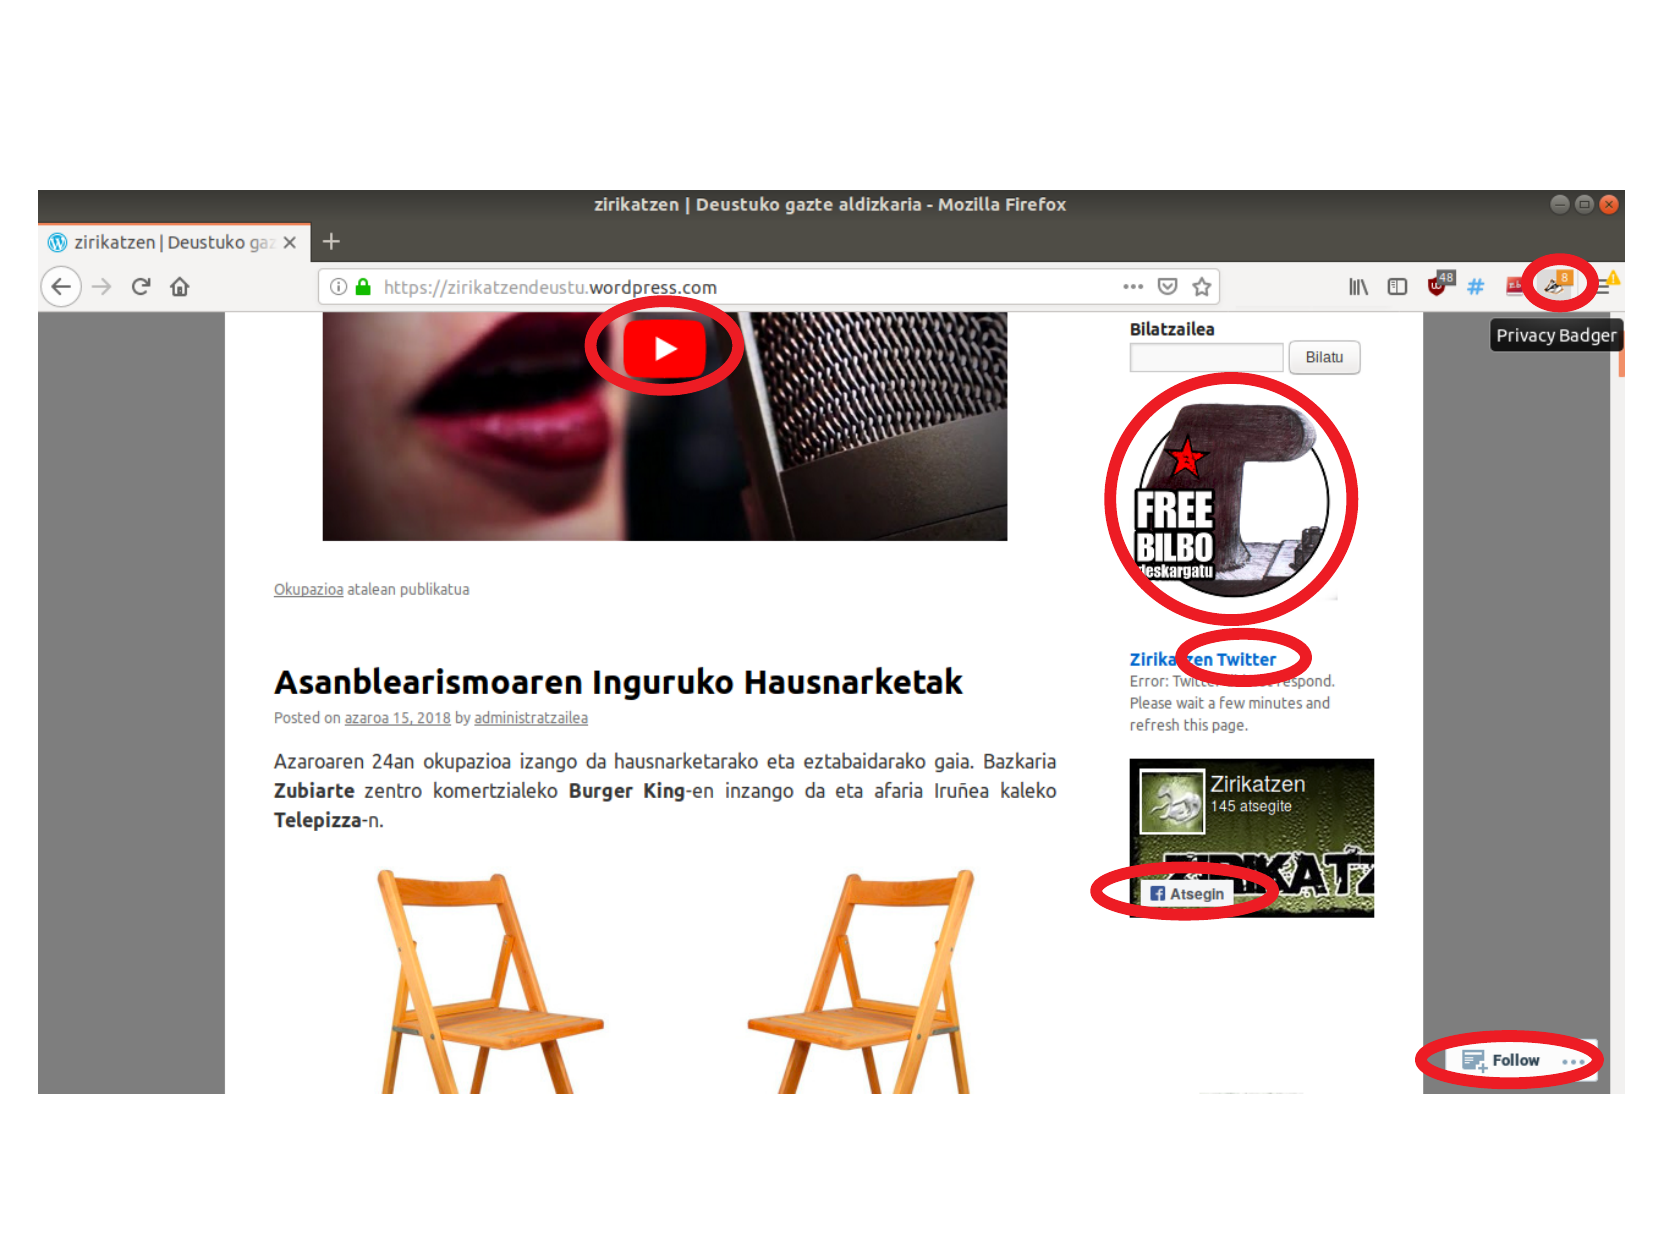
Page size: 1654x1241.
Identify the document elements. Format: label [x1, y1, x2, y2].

picture [38, 190, 1625, 1094]
